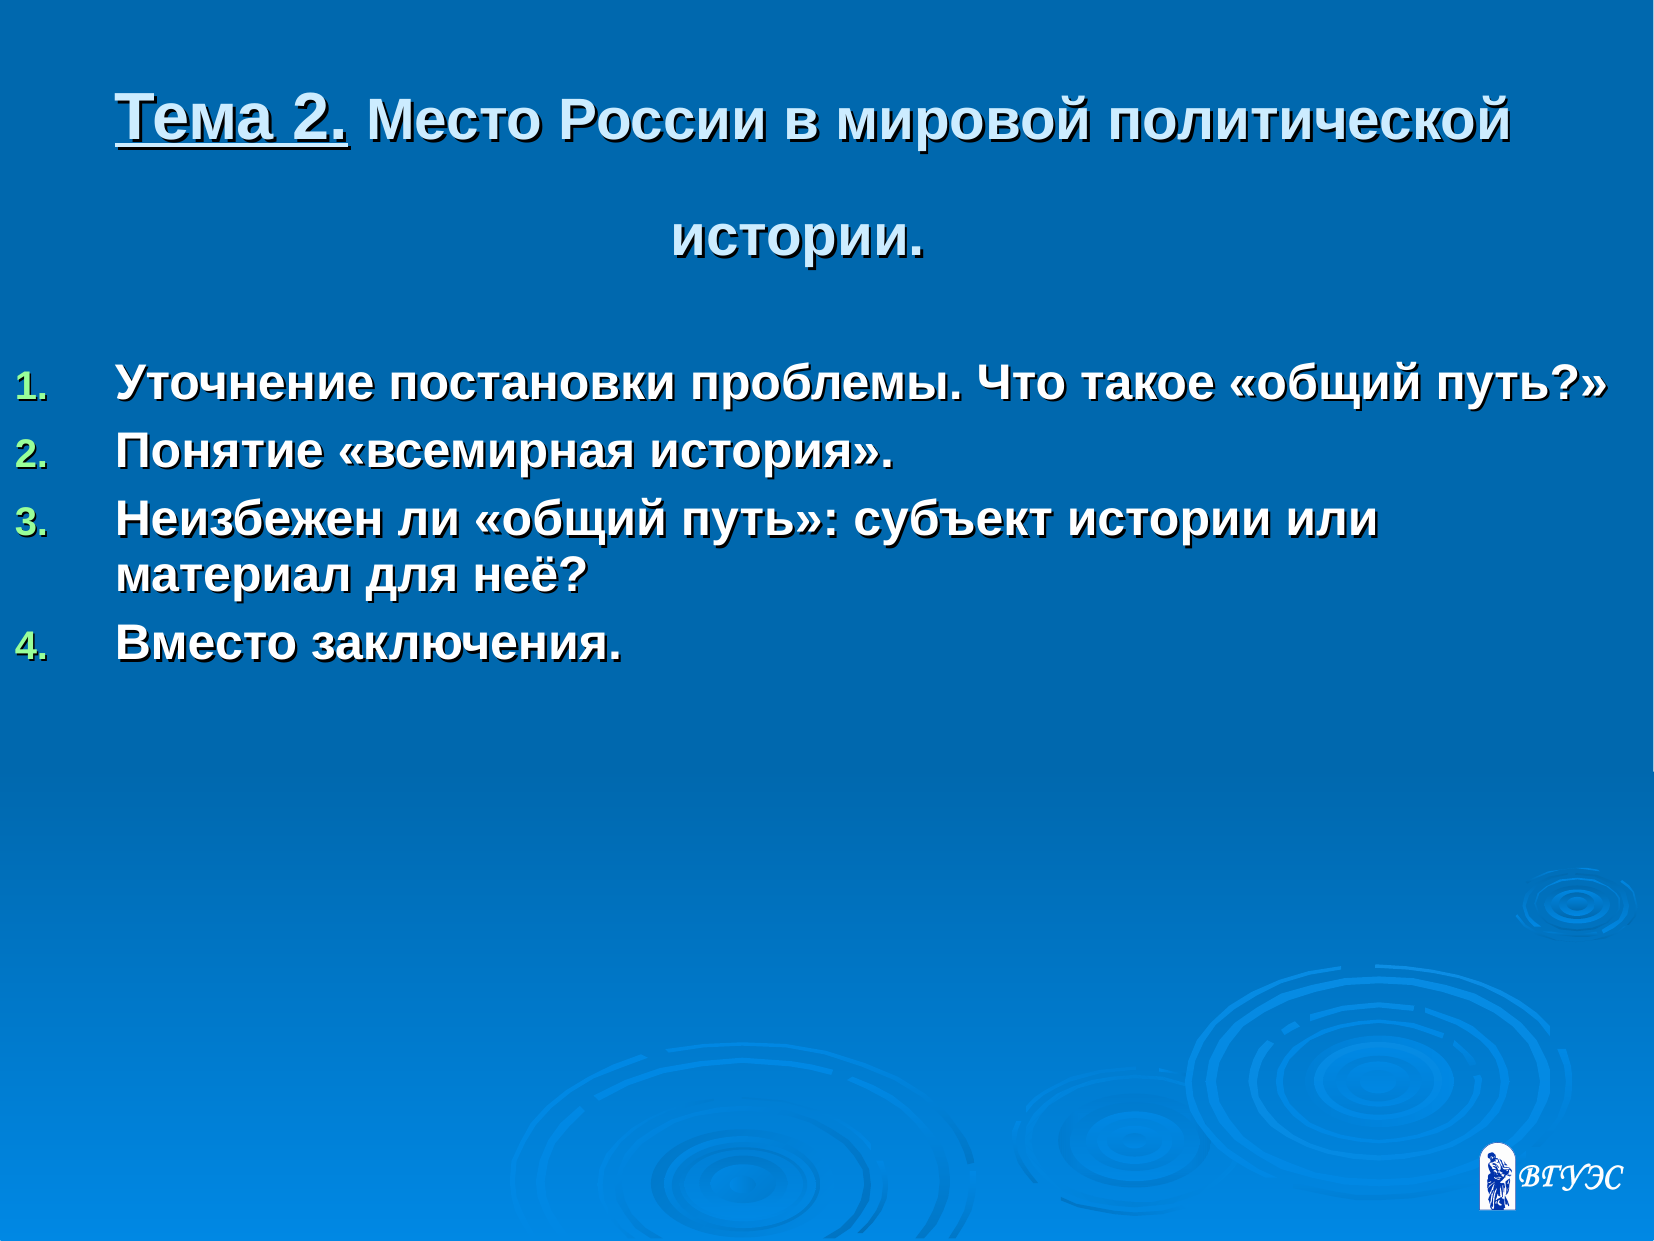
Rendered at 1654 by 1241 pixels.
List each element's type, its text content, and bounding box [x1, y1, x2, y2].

picture [1479, 1142, 1625, 1211]
subtitle Уточнение постановки проблемы. Что такое «общий путь?» Понятие «всемирная история». Неизбежен ли «общий путь»: субъект истории или материал для неё? Вместо заключения. [0, 346, 1627, 1105]
title Тема 2. Место России в мировой политической истории. [45, 33, 1582, 288]
